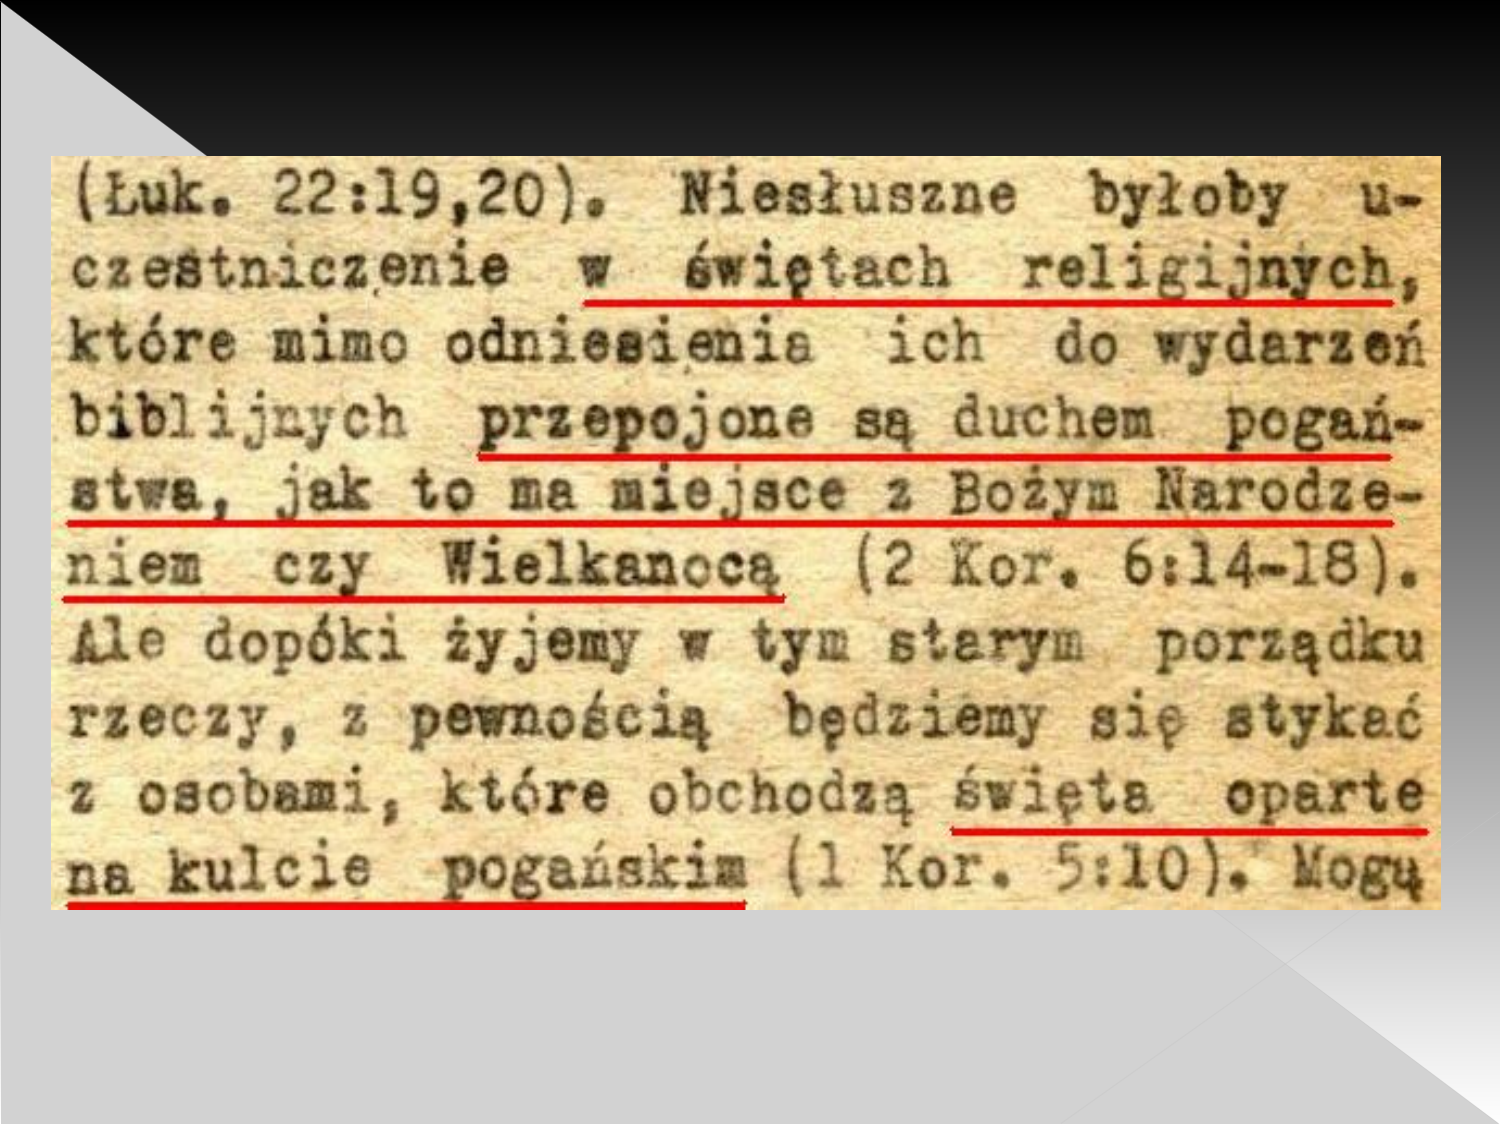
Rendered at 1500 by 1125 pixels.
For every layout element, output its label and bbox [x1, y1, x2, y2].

picture [51, 156, 1441, 910]
